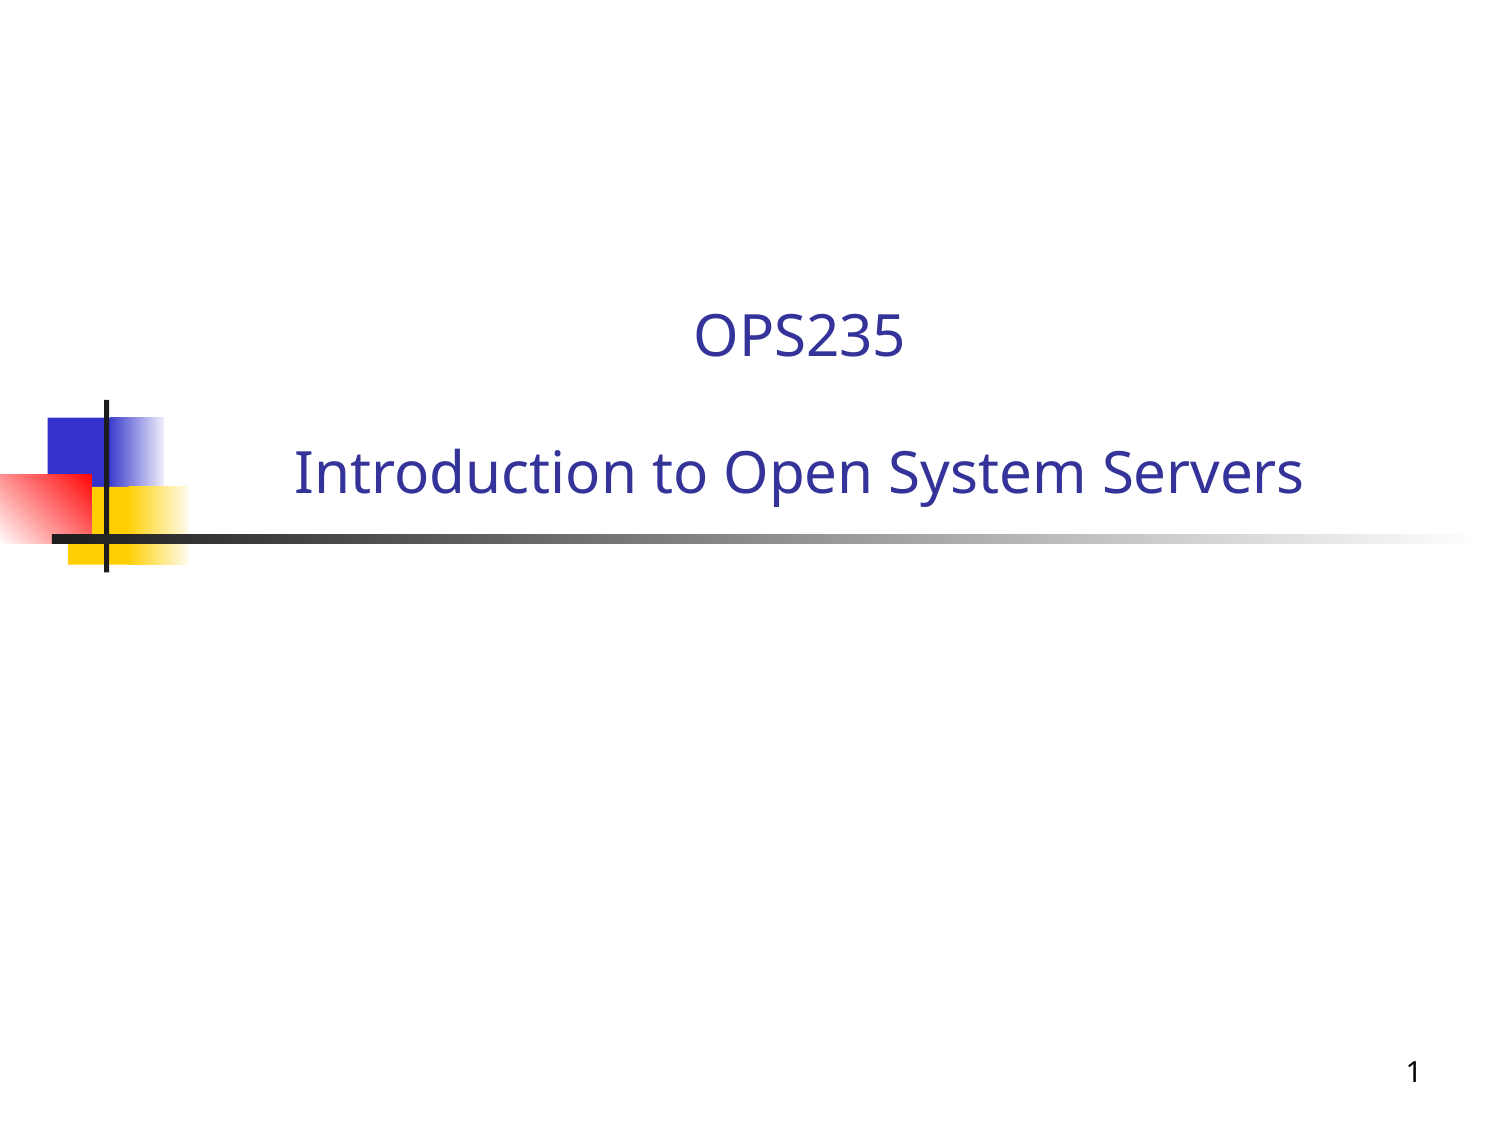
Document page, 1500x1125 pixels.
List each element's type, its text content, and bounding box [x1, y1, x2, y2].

title OPS235 Introduction to Open System Servers [162, 274, 1438, 515]
